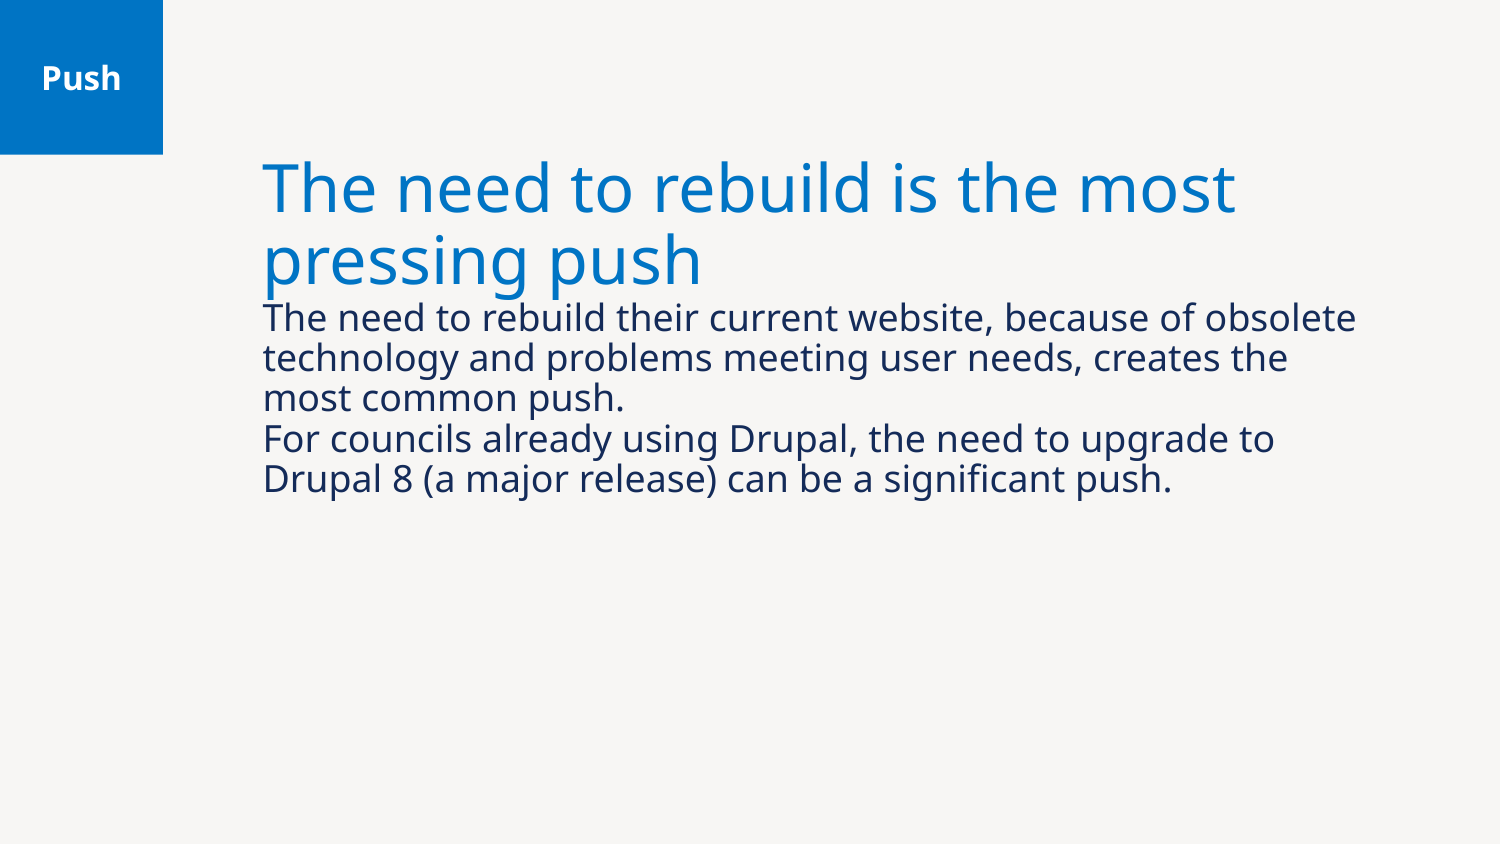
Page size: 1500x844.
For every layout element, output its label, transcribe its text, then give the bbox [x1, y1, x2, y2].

text_box Push [0, 0, 163, 155]
title The need to rebuild is the most pressing push The need to rebuild their current website, because of obsolete technology and problems meeting user needs, creates the most common push. For councils already using Drupal, the need to upgrade to Drupal 8 (a major release) can be a significant push. [262, 154, 1371, 704]
